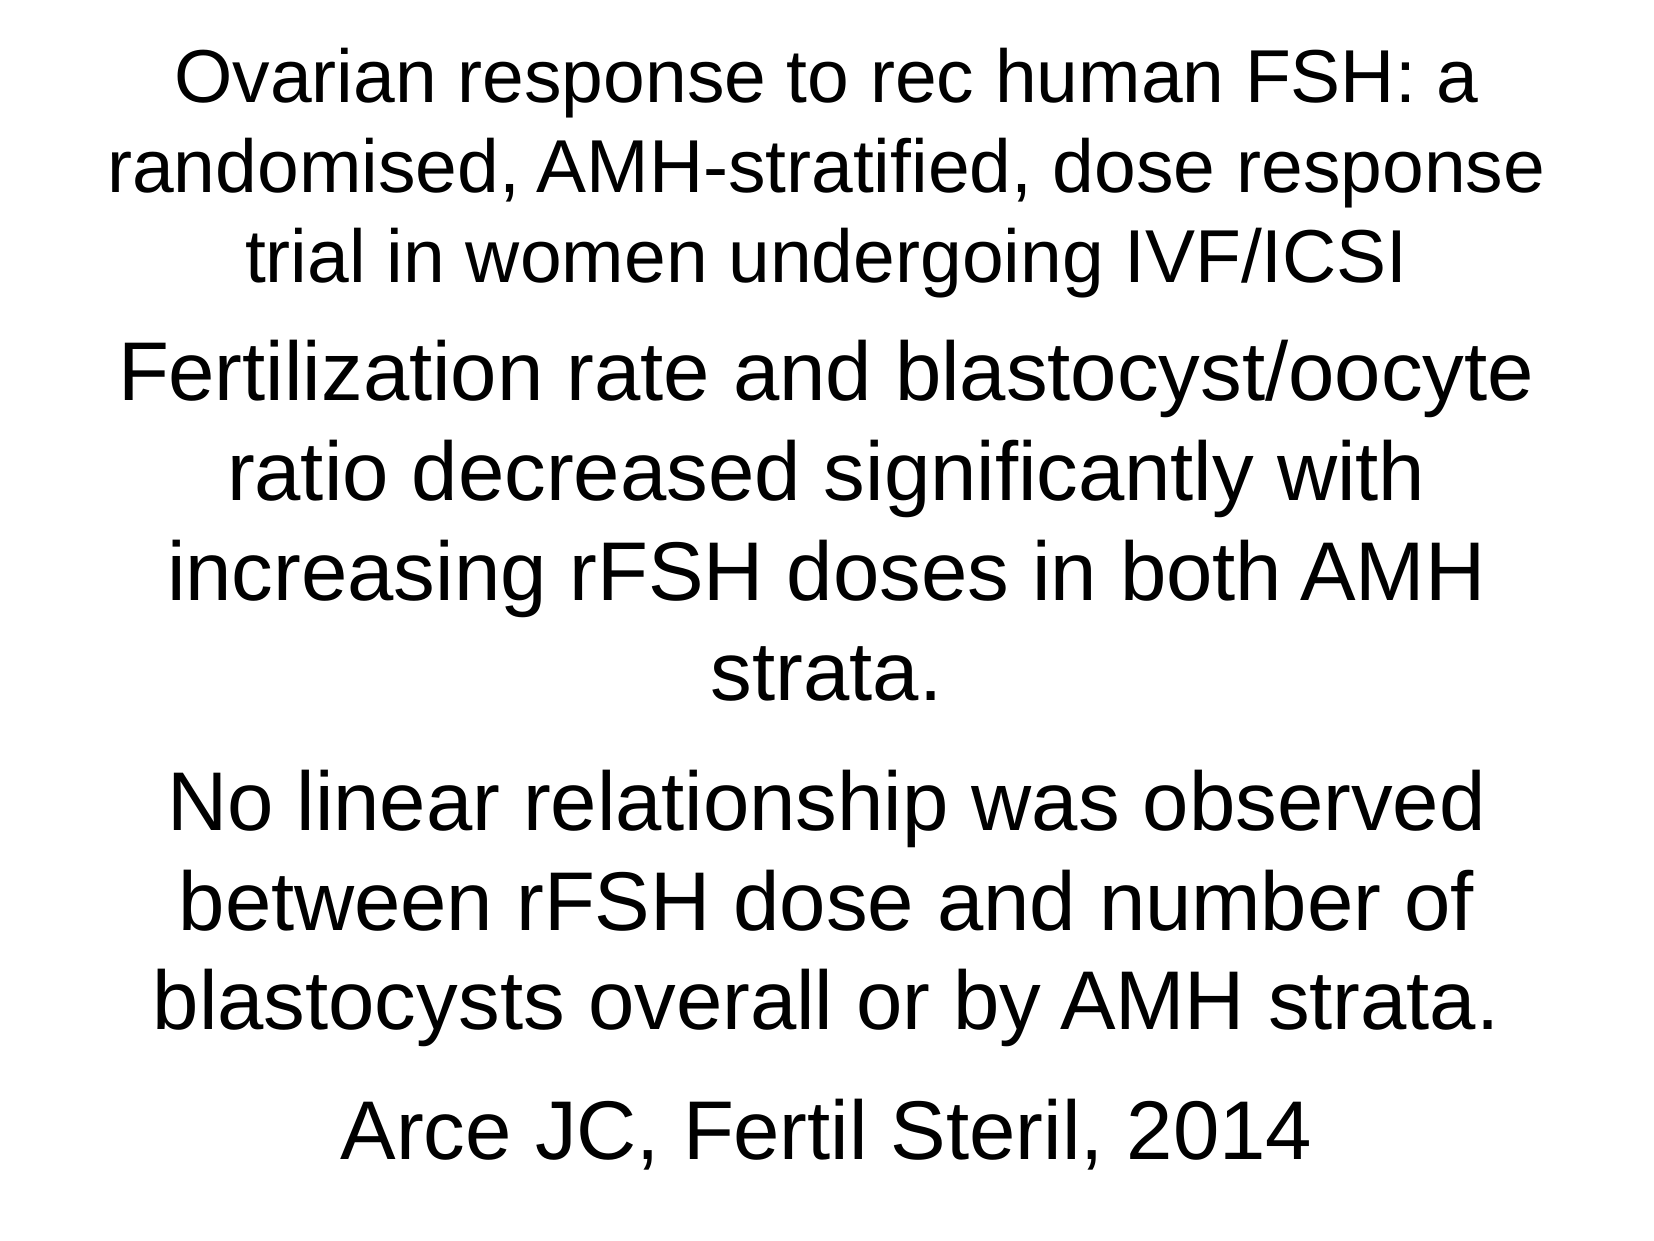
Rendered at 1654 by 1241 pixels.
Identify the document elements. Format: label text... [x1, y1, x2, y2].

title Ovarian response to rec human FSH: a randomised, AMH-stratified, dose response trial in women undergoing IVF/ICSI [82, 26, 1571, 279]
subtitle Fertilization rate and blastocyst/oocyte ratio decreased significantly with increasing rFSH doses in both AMH strata. No linear relationship was observed between rFSH dose and number of blastocysts overall or by AMH strata. Arce JC, Fertil Steril, 2014 [82, 317, 1571, 1136]
